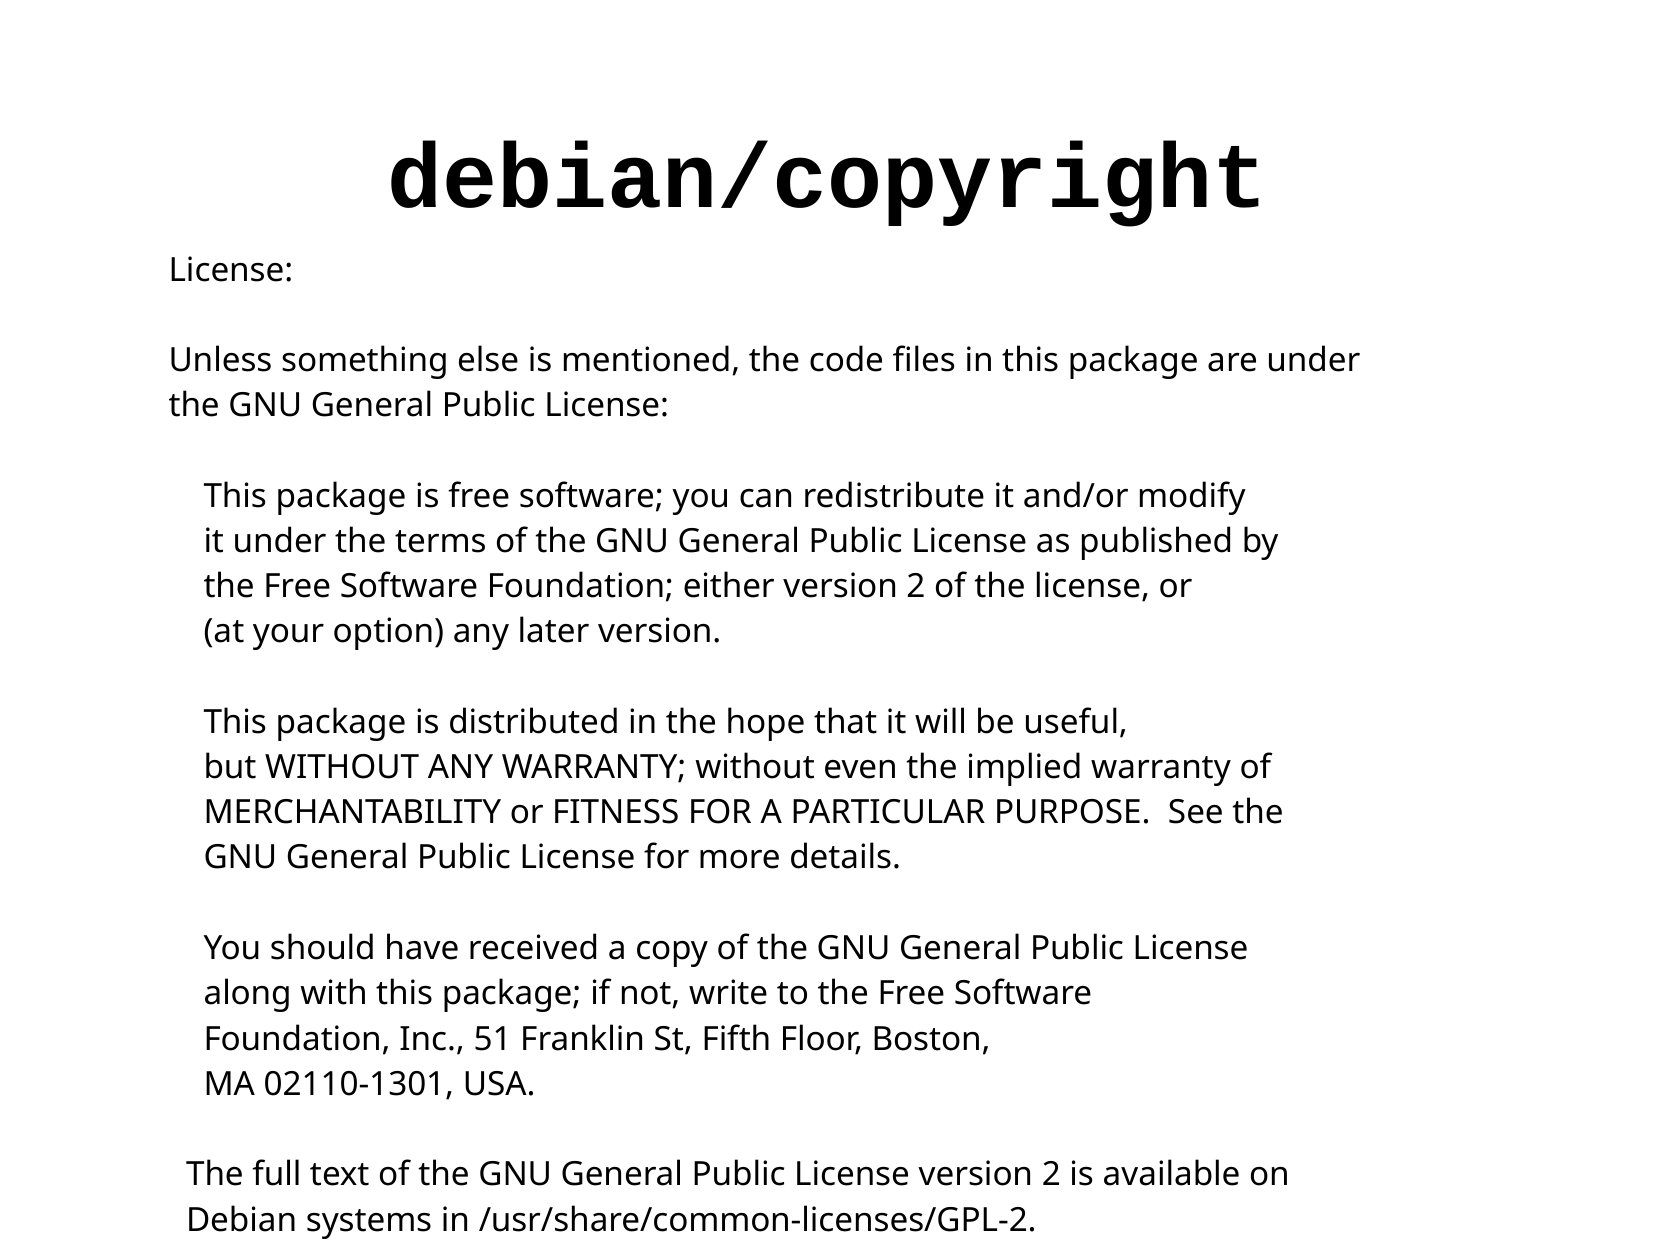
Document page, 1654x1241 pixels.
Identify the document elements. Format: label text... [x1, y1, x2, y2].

list License: Unless something else is mentioned, the code files in this package are under the GNU General Public License: This package is free software; you can redistribute it and/or modify it under the terms of the GNU General Public License as published by the Free Software Foundation; either version 2 of the license, or (at your option) any later version. This package is distributed in the hope that it will be useful, but WITHOUT ANY WARRANTY; without even the implied warranty of MERCHANTABILITY or FITNESS FOR A PARTICULAR PURPOSE. See the GNU General Public License for more details. You should have received a copy of the GNU General Public License along with this package; if not, write to the Free Software Foundation, Inc., 51 Franklin St, Fifth Floor, Boston, MA 02110-1301, USA. The full text of the GNU General Public License version 2 is available on Debian systems in /usr/share/common-licenses/GPL-2. [82, 238, 1615, 1146]
title debian/copyright [121, 102, 1534, 238]
